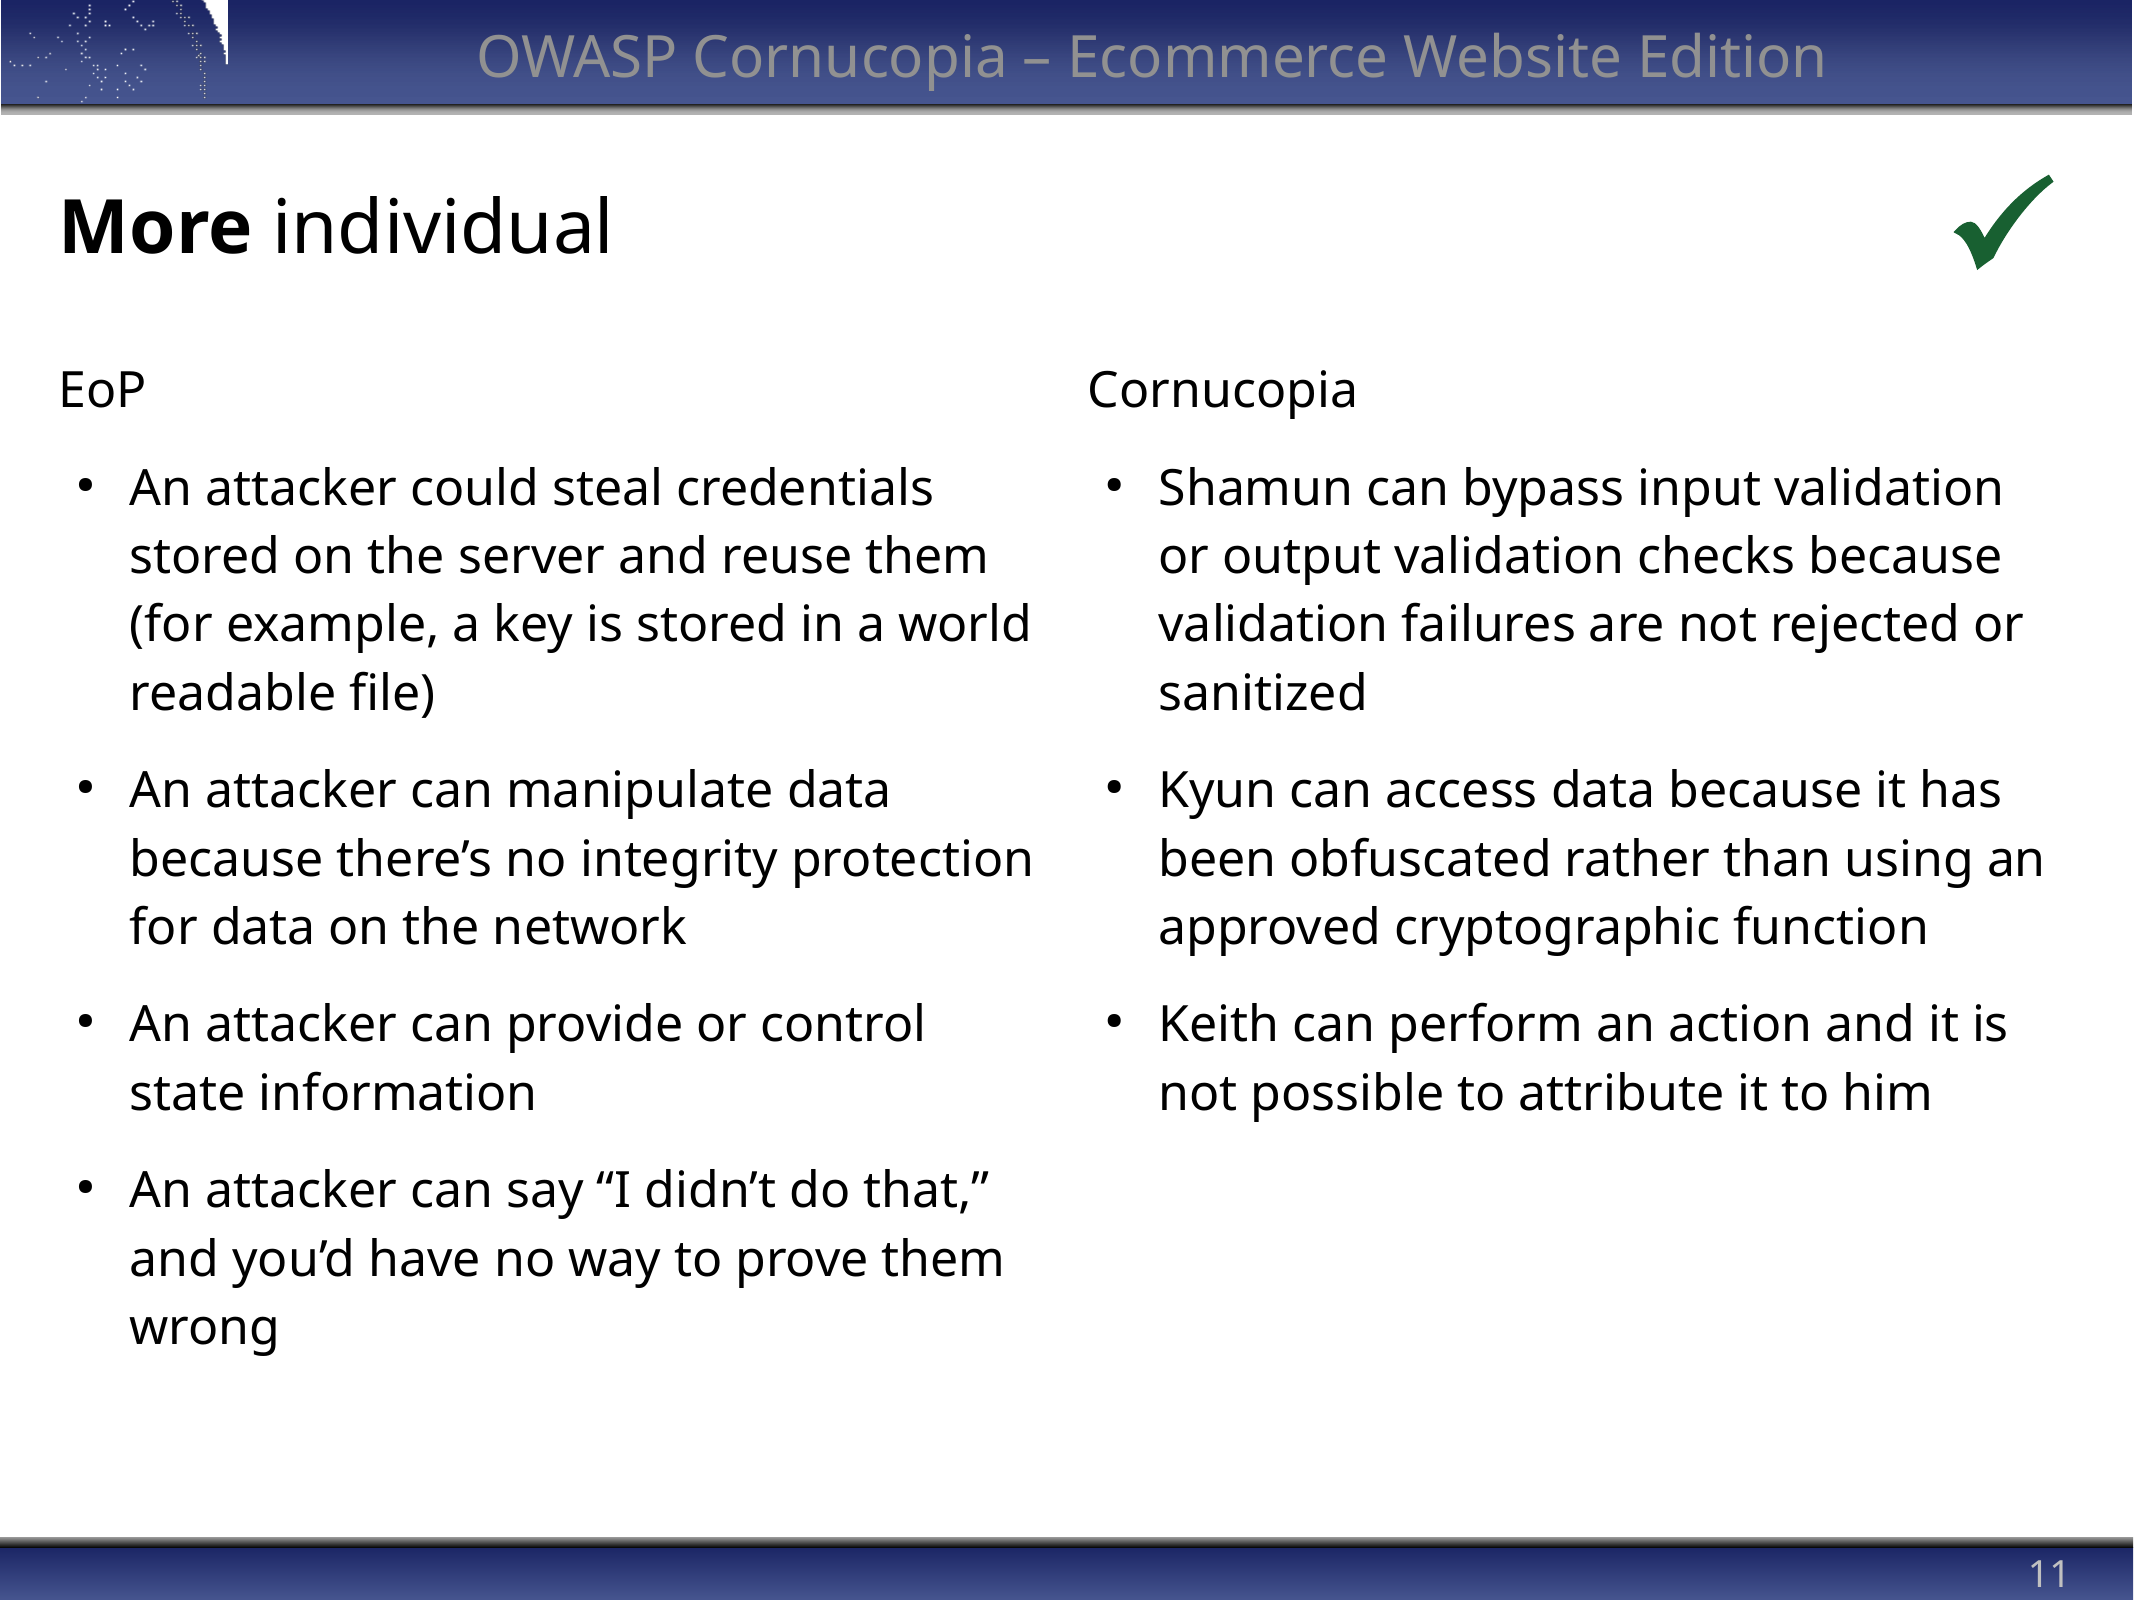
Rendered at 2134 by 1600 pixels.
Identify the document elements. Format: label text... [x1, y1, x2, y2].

list EoP An attacker could steal credentials stored on the server and reuse them (for example, a key is stored in a world readable file) An attacker can manipulate data because there’s no integrity protection for data on the network An attacker can provide or control state information An attacker can say “I didn’t do that,” and you’d have no way to prove them wrong [58, 354, 1039, 1536]
list ü [1730, 177, 2061, 325]
list Cornucopia Shamun can bypass input validation or output validation checks because validation failures are not rejected or sanitized Kyun can access data because it has been obfuscated rather than using an approved cryptographic function Keith can perform an action and it is not possible to attribute it to him [1087, 354, 2068, 1536]
title More individual [58, 124, 2126, 325]
